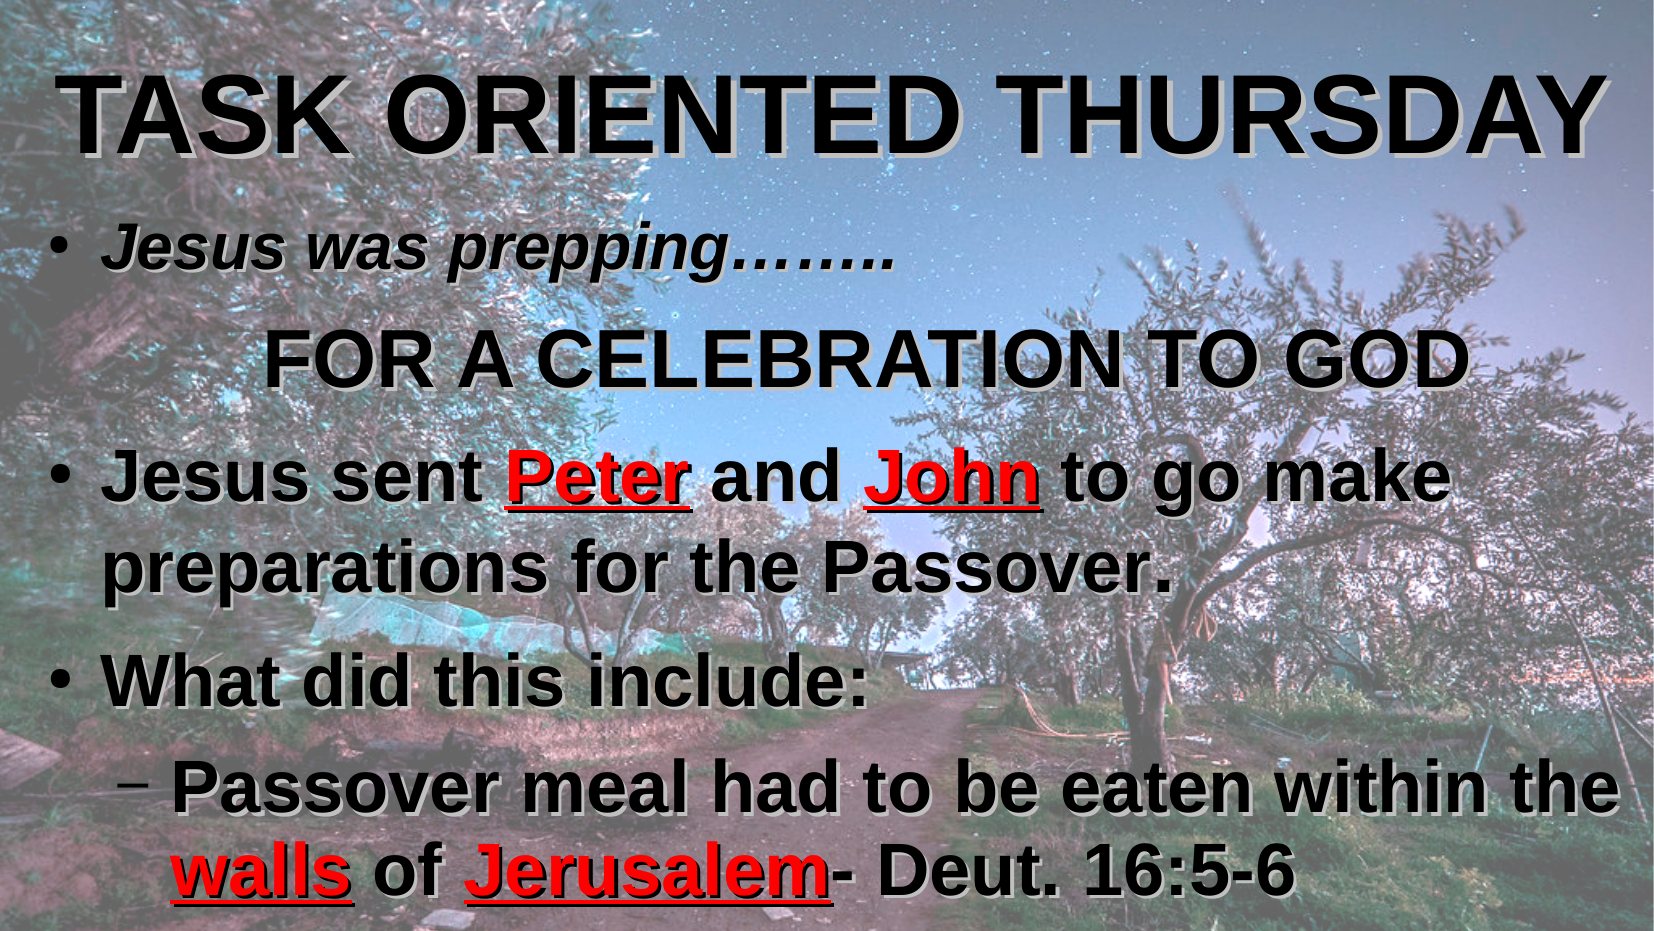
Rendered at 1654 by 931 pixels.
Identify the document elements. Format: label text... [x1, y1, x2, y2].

list Jesus was prepping…….. FOR A CELEBRATION TO GOD Jesus sent Peter and John to go make preparations for the Passover. What did this include: Passover meal had to be eaten within the walls of Jerusalem- Deut. 16:5-6 [30, 210, 1636, 916]
picture [0, 0, 1654, 931]
title TASK ORIENTED THURSDAY [30, 0, 1636, 210]
